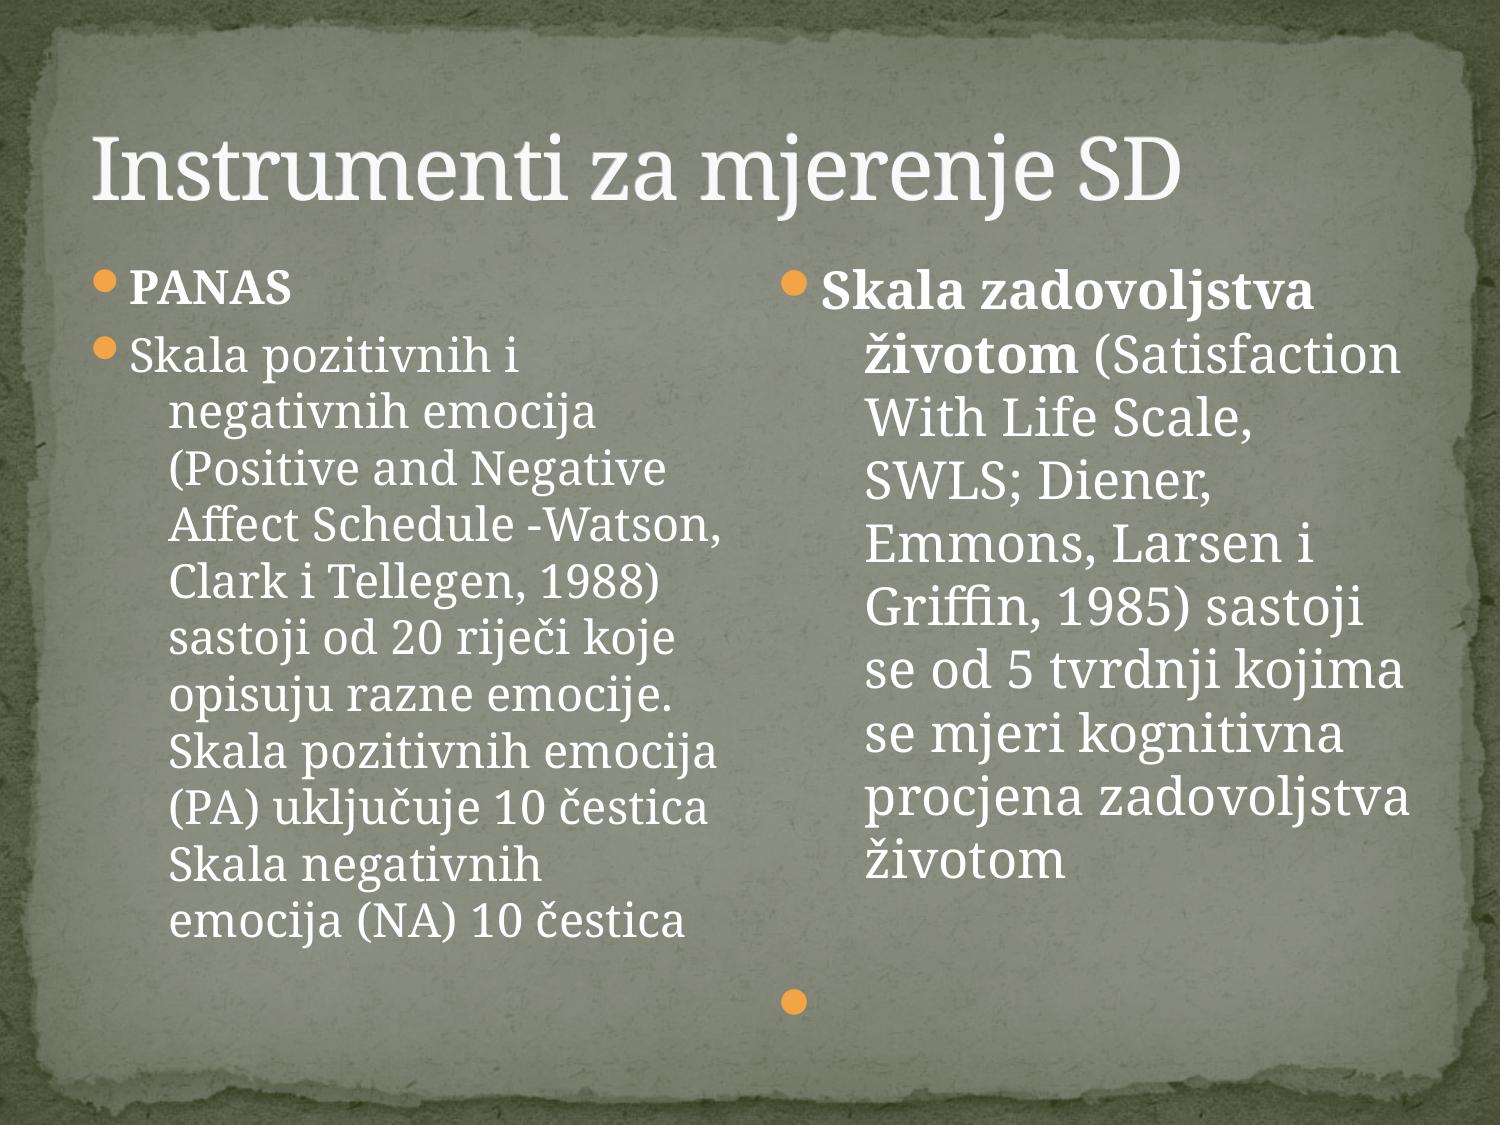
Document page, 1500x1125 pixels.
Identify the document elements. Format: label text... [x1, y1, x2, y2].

list PANAS Skala pozitivnih i negativnih emocija (Positive and Negative Affect Schedule -Watson, Clark i Tellegen, 1988) sastoji od 20 riječi koje opisuju razne emocije. Skala pozitivnih emocija (PA) uključuje 10 čestica Skala negativnih emocija (NA) 10 čestica [75, 249, 742, 1000]
title Instrumenti za mjerenje SD [75, 24, 1426, 225]
list Skala zadovoljstva životom (Satisfaction With Life Scale, SWLS; Diener, Emmons, Larsen i Griffin, 1985) sastoji se od 5 tvrdnji kojima se mjeri kognitivna procjena zadovoljstva životom [762, 249, 1429, 1000]
